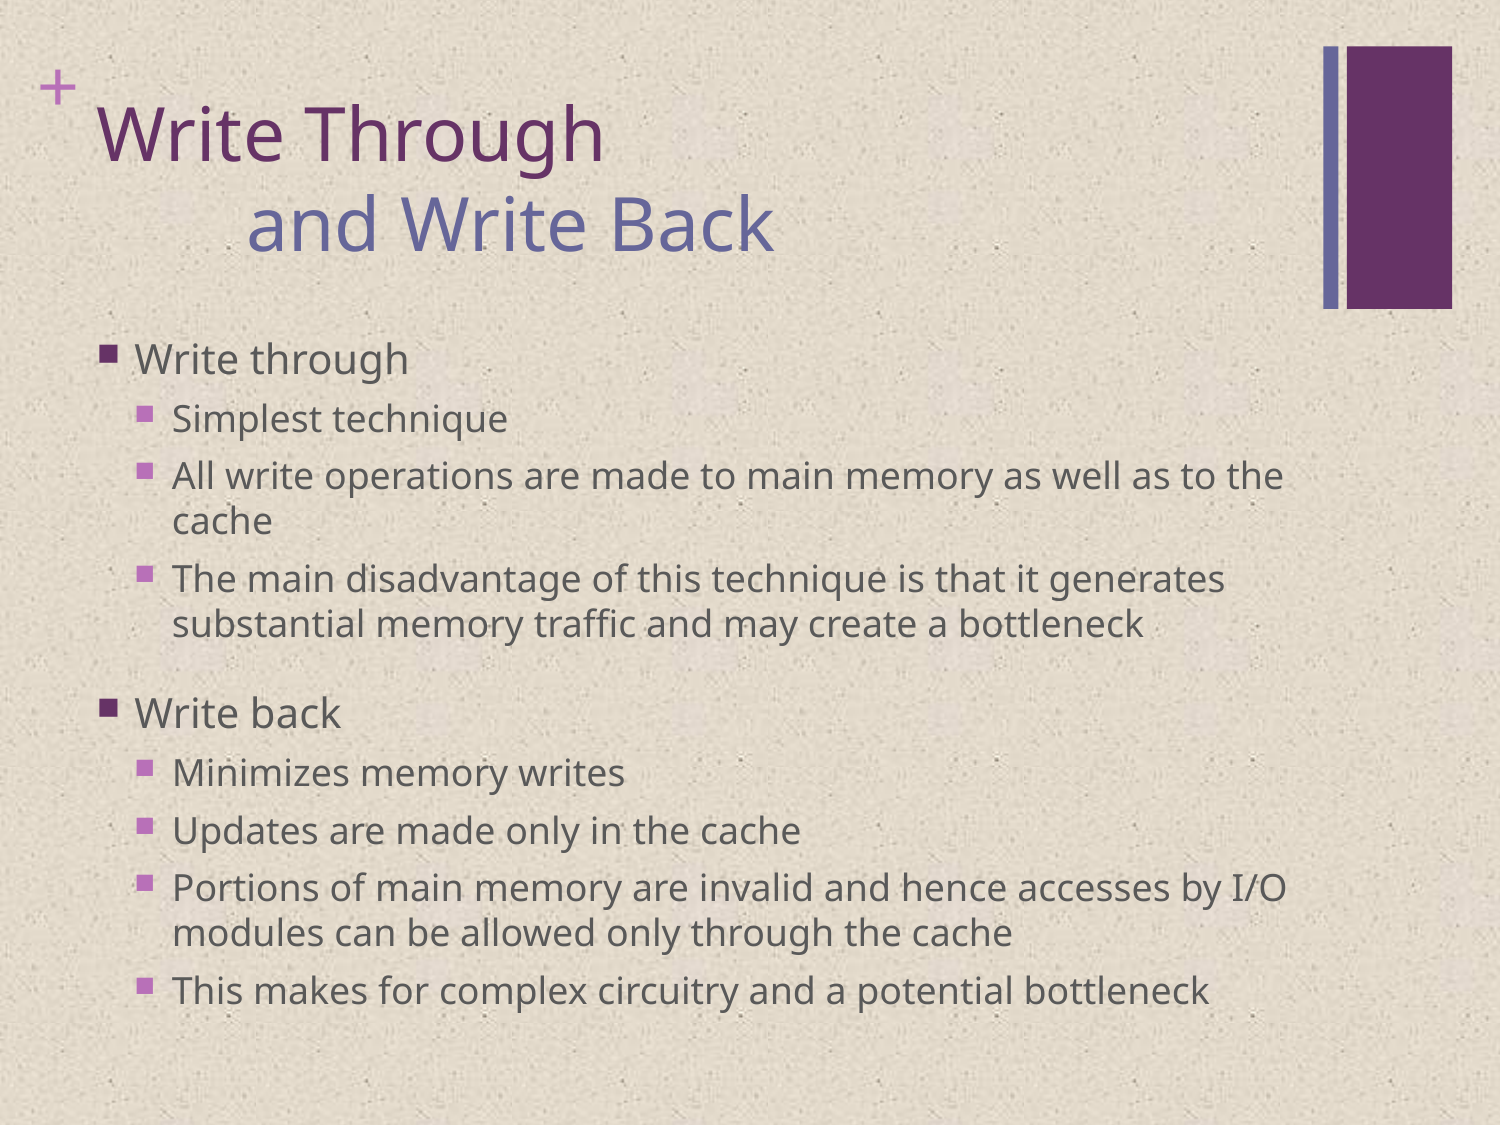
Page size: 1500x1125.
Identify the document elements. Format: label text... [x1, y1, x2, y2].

list Write through Simplest technique All write operations are made to main memory as well as to the cache The main disadvantage of this technique is that it generates substantial memory traffic and may create a bottleneck Write back Minimizes memory writes Updates are made only in the cache Portions of main memory are invalid and hence accesses by I/O modules can be allowed only through the cache This makes for complex circuitry and a potential bottleneck [81, 324, 1400, 1063]
title Write Through and Write Back [81, 79, 1322, 263]
picture [0, 0, 1500, 1125]
